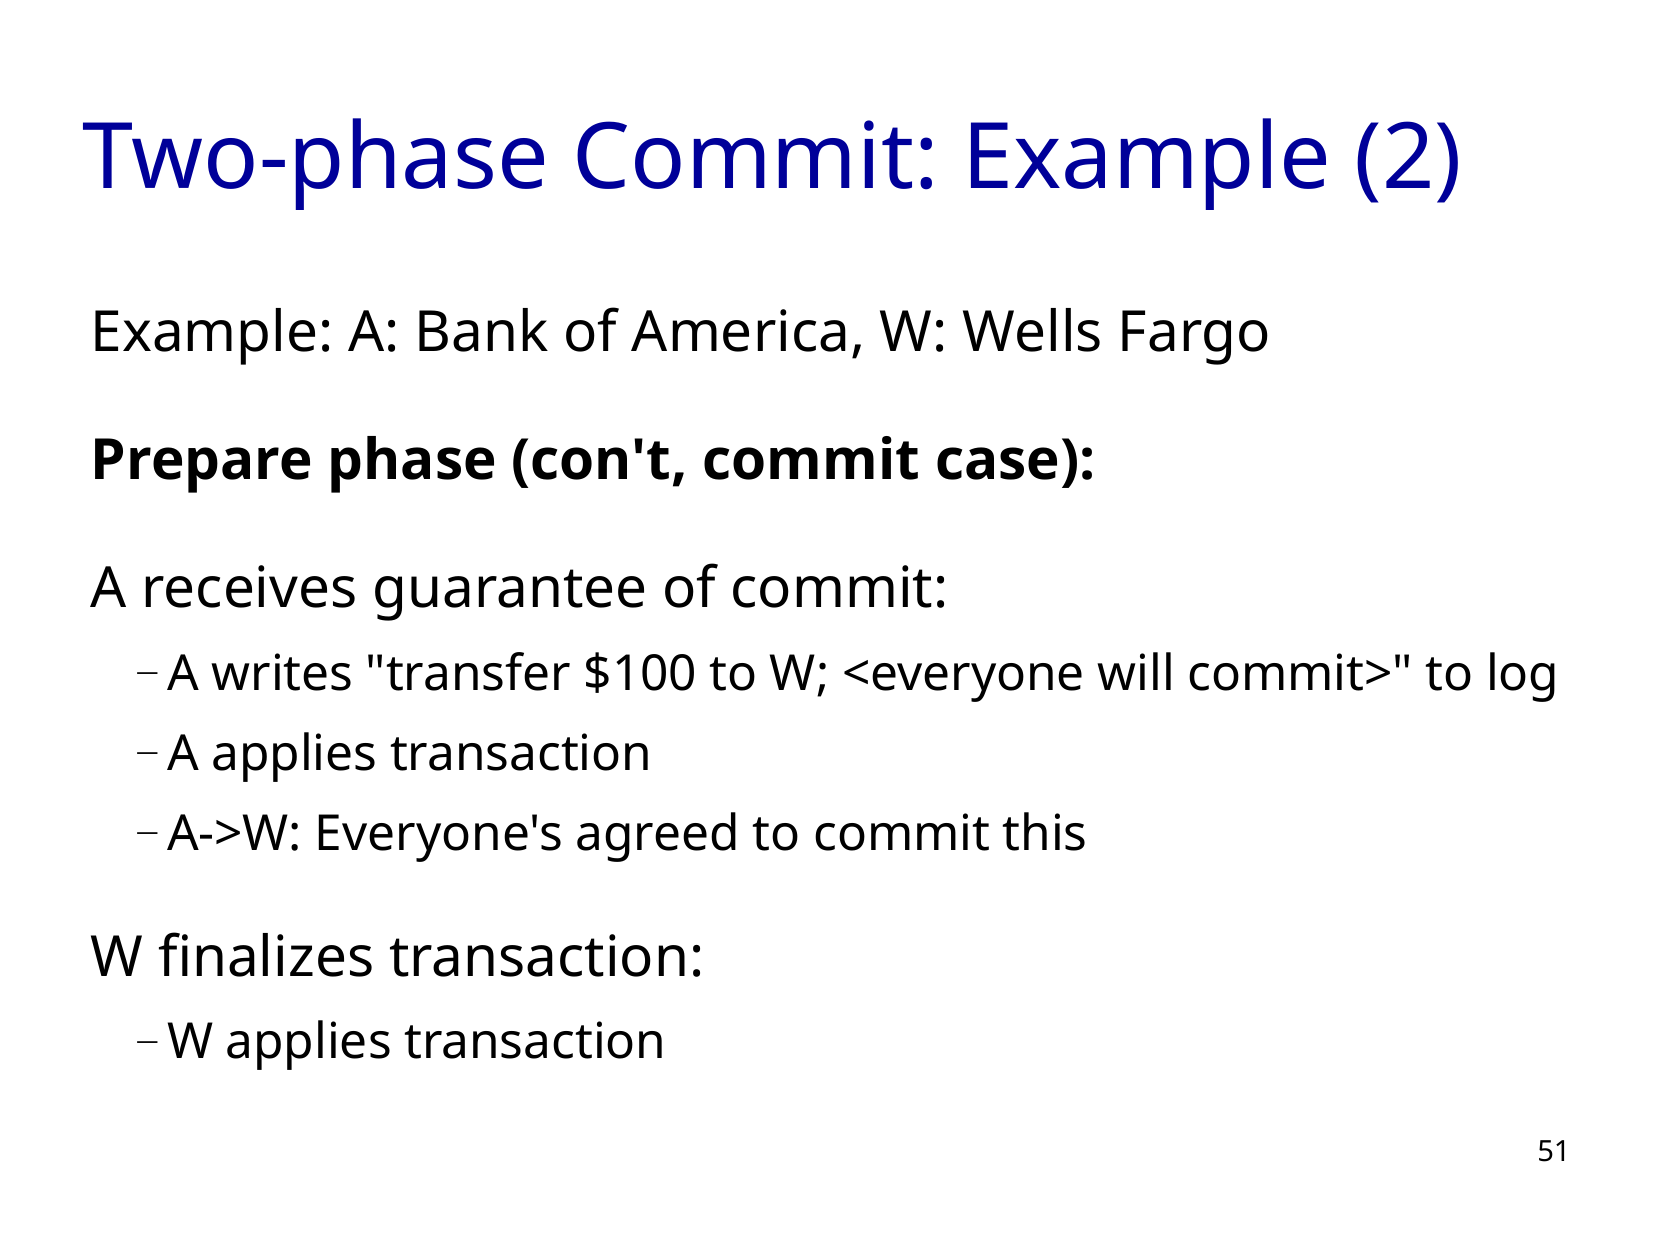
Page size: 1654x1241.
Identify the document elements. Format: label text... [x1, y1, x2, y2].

title Two-phase Commit: Example (2) [82, 49, 1571, 257]
list Example: A: Bank of America, W: Wells Fargo Prepare phase (con't, commit case): A receives guarantee of commit: A writes "transfer $100 to W; <everyone will commit>" to log A applies transaction A->W: Everyone's agreed to commit this W finalizes transaction: W applies transaction [60, 290, 1571, 1096]
